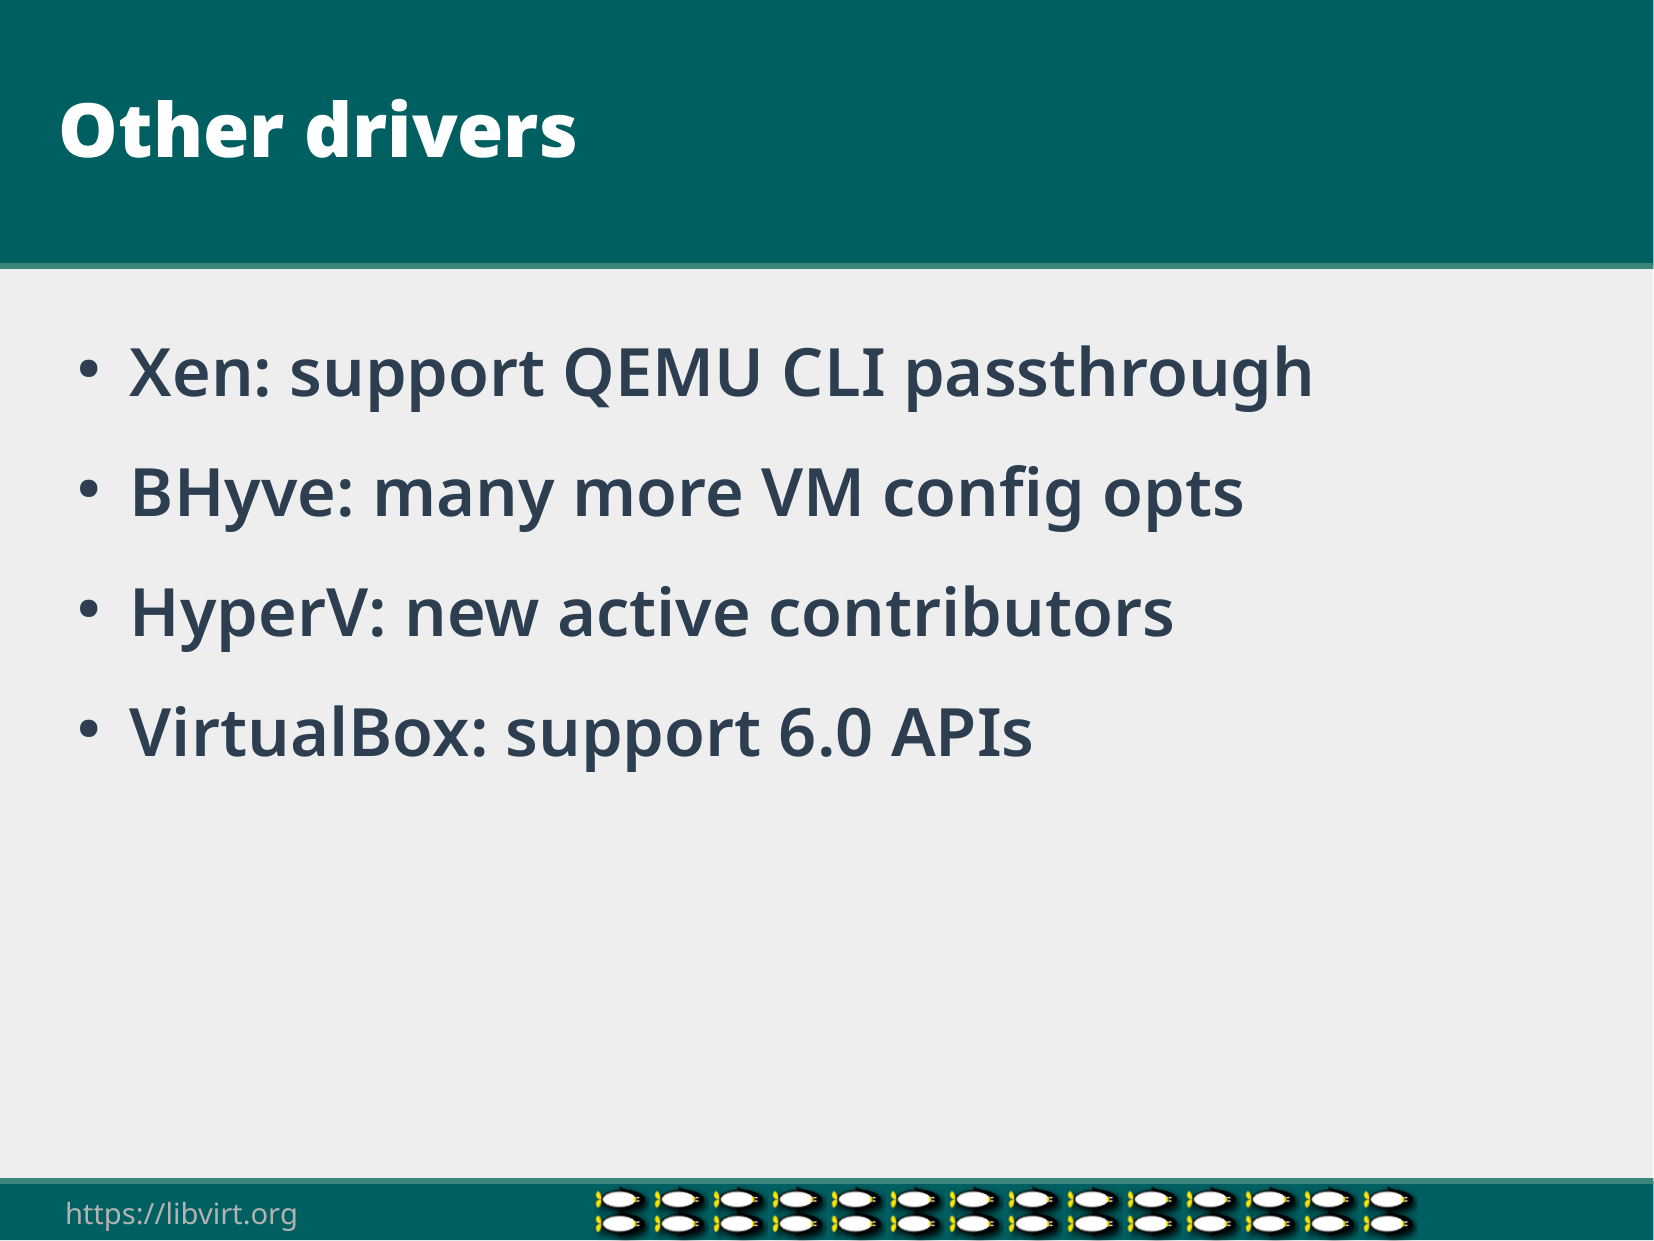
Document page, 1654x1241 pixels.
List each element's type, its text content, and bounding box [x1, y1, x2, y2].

list Xen: support QEMU CLI passthrough BHyve: many more VM config opts HyperV: new active contributors VirtualBox: support 6.0 APIs [59, 324, 1595, 1152]
title Other drivers [59, 49, 1595, 207]
text_box [590, 1181, 1418, 1241]
